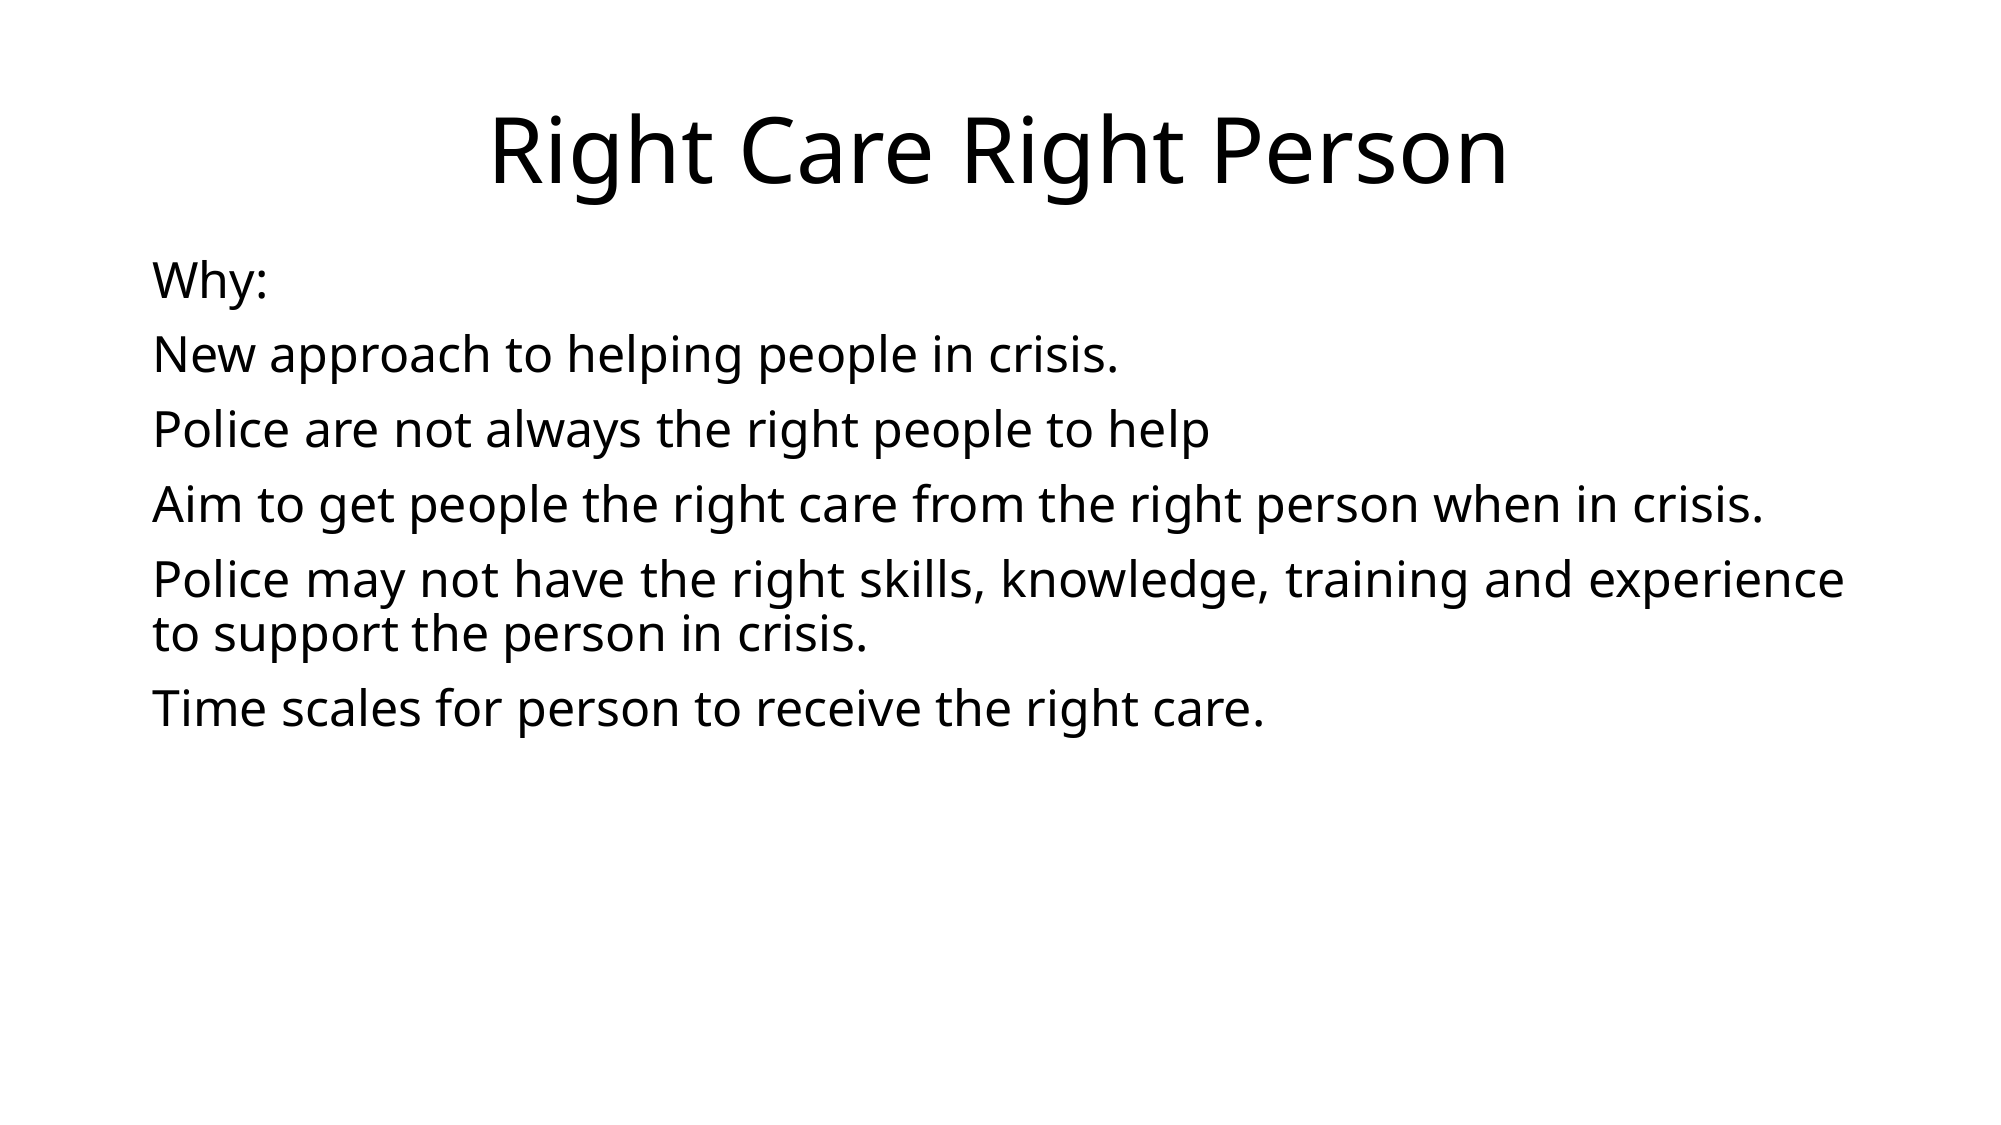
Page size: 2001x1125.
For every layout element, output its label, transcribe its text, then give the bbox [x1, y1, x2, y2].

title Right Care Right Person [137, 59, 1863, 247]
list Why: New approach to helping people in crisis. Police are not always the right people to help Aim to get people the right care from the right person when in crisis. Police may not have the right skills, knowledge, training and experience to support the person in crisis. Time scales for person to receive the right care. [137, 247, 1863, 1014]
